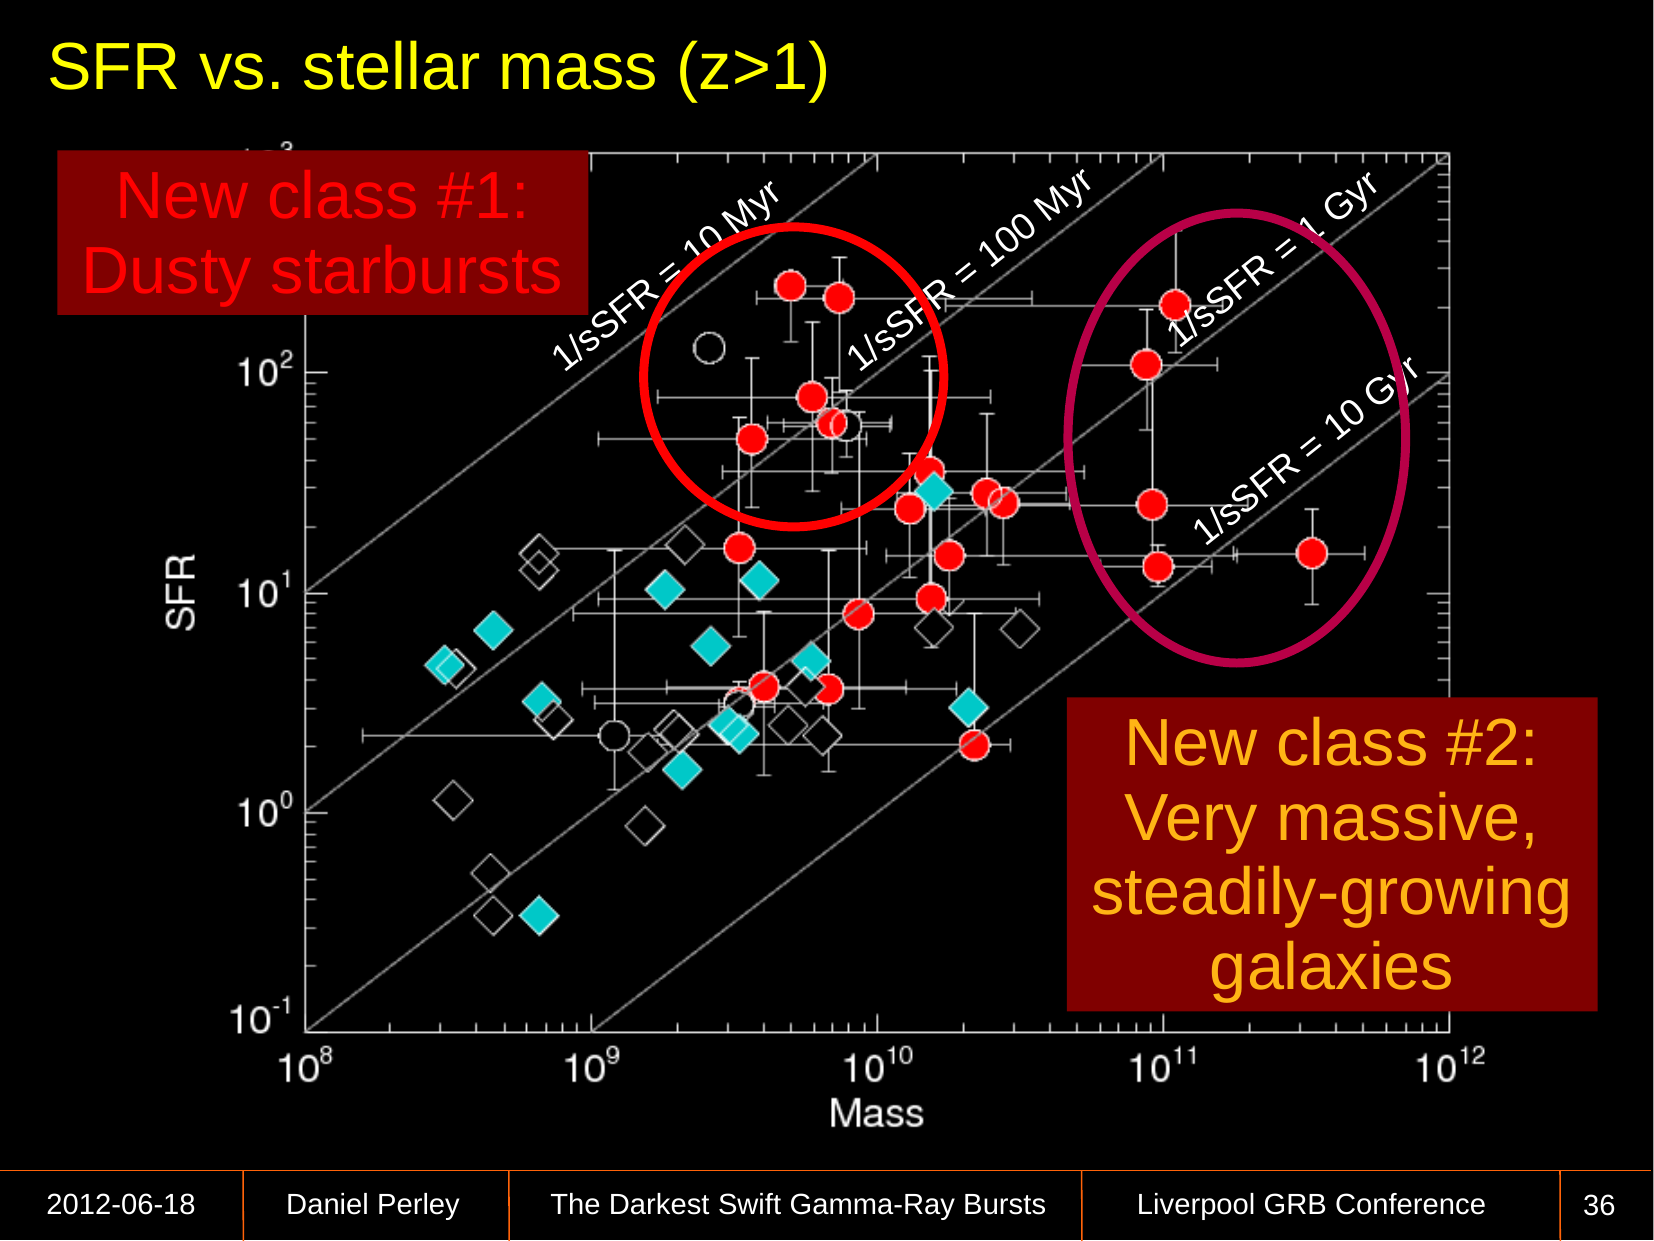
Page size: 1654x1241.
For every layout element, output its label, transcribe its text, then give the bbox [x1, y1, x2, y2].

text_box 1/sSFR = 10 Myr [526, 132, 870, 440]
title SFR vs. stellar mass (z>1) [47, 25, 1564, 107]
text_box 1/sSFR = 10 Myr [649, 232, 845, 399]
text_box 1/sSFR = 100 Myr [913, 132, 1166, 398]
text_box 1/sSFR = 1 Gyr [1142, 223, 1325, 372]
picture [150, 122, 1501, 1129]
text_box 1/sSFR = 10 Gyr [1395, 325, 1481, 466]
text_box New class #2: Very massive, steadily-growing galaxies [1066, 697, 1598, 1012]
text_box 1/sSFR = 100 Myr [822, 284, 939, 441]
text_box 1/sSFR = 1 Gyr [1281, 138, 1412, 247]
text_box New class #1: Dusty starbursts [57, 150, 589, 315]
picture [650, 242, 935, 522]
text_box 1/sSFR = 10 Gyr [1167, 349, 1401, 607]
